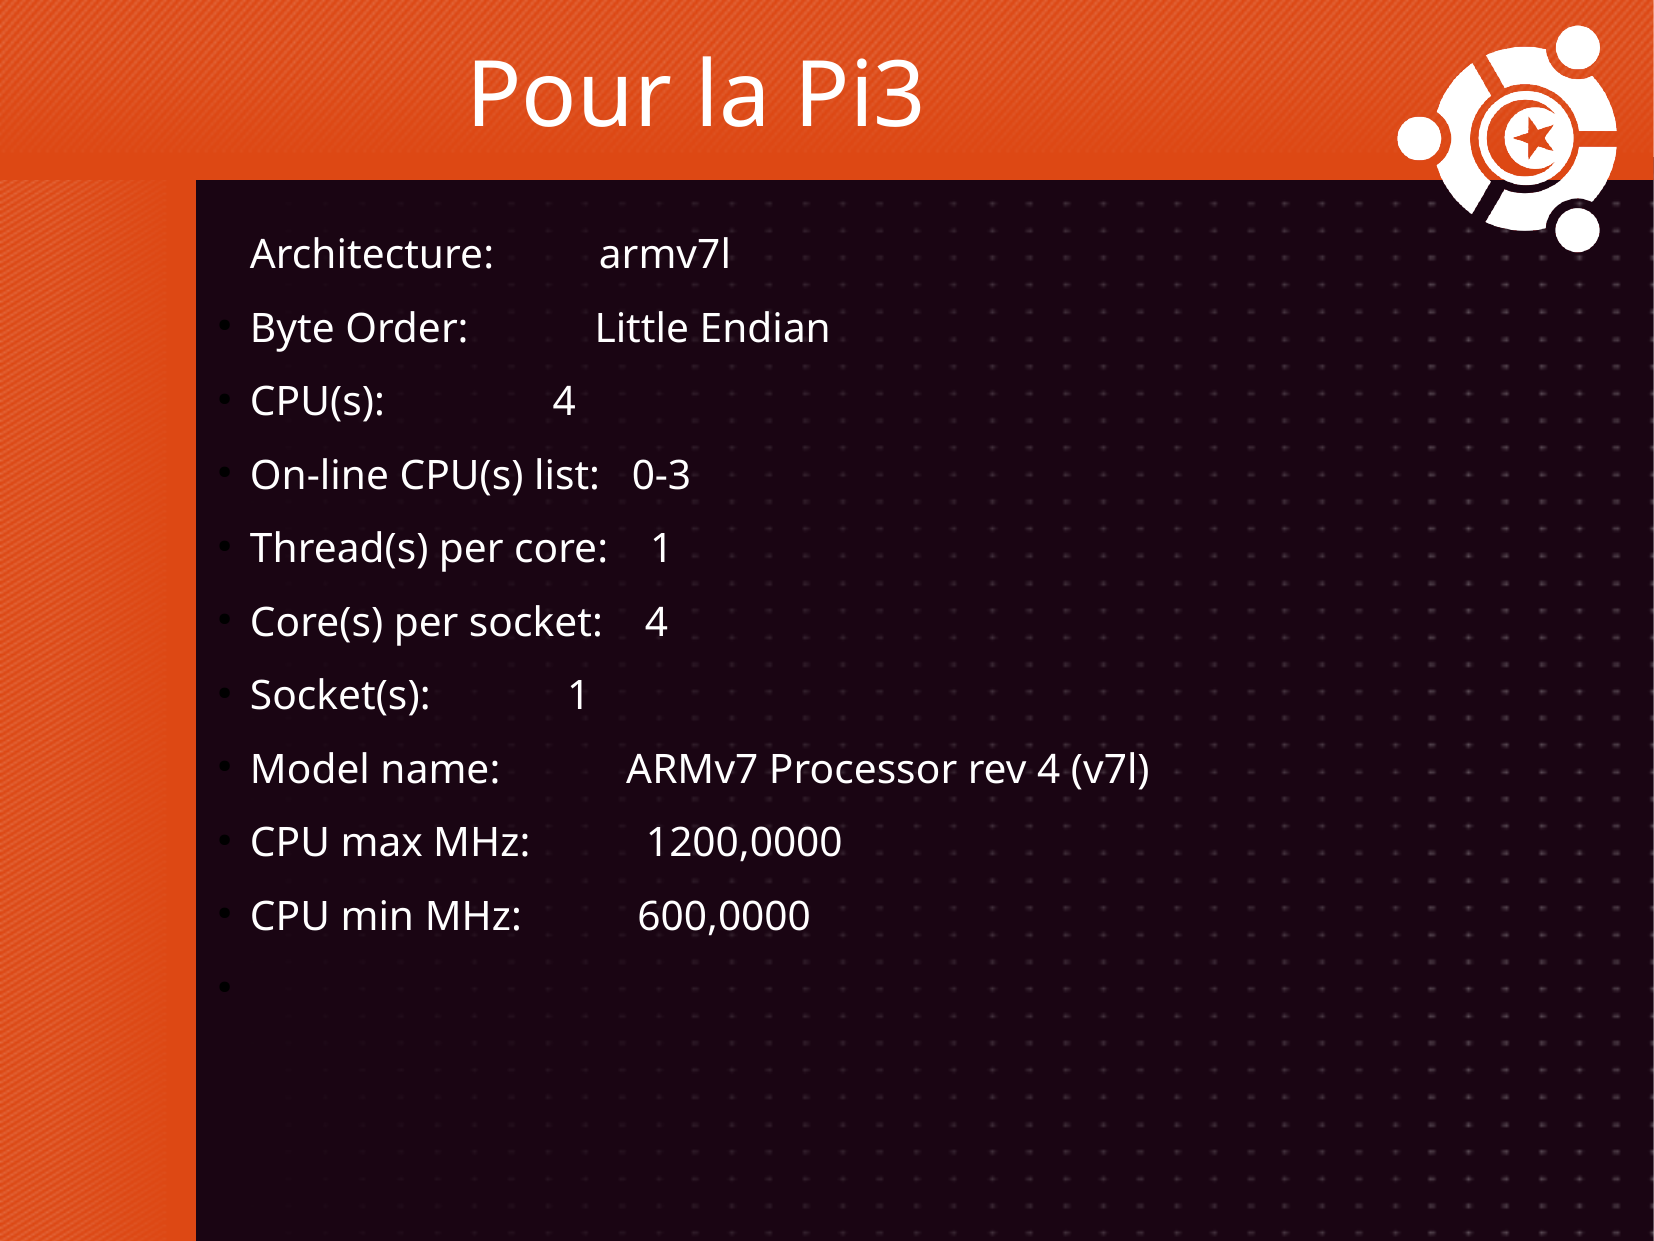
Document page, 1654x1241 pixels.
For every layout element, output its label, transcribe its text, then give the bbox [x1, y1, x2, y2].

title Pour la Pi3 [0, 2, 1394, 181]
list Architecture: armv7l Byte Order: Little Endian CPU(s): 4 On-line CPU(s) list: 0-3 Thread(s) per core: 1 Core(s) per socket: 4 Socket(s): 1 Model name: ARMv7 Processor rev 4 (v7l) CPU max MHz: 1200,0000 CPU min MHz: 600,0000 [206, 225, 1636, 945]
picture [0, 0, 1654, 1241]
